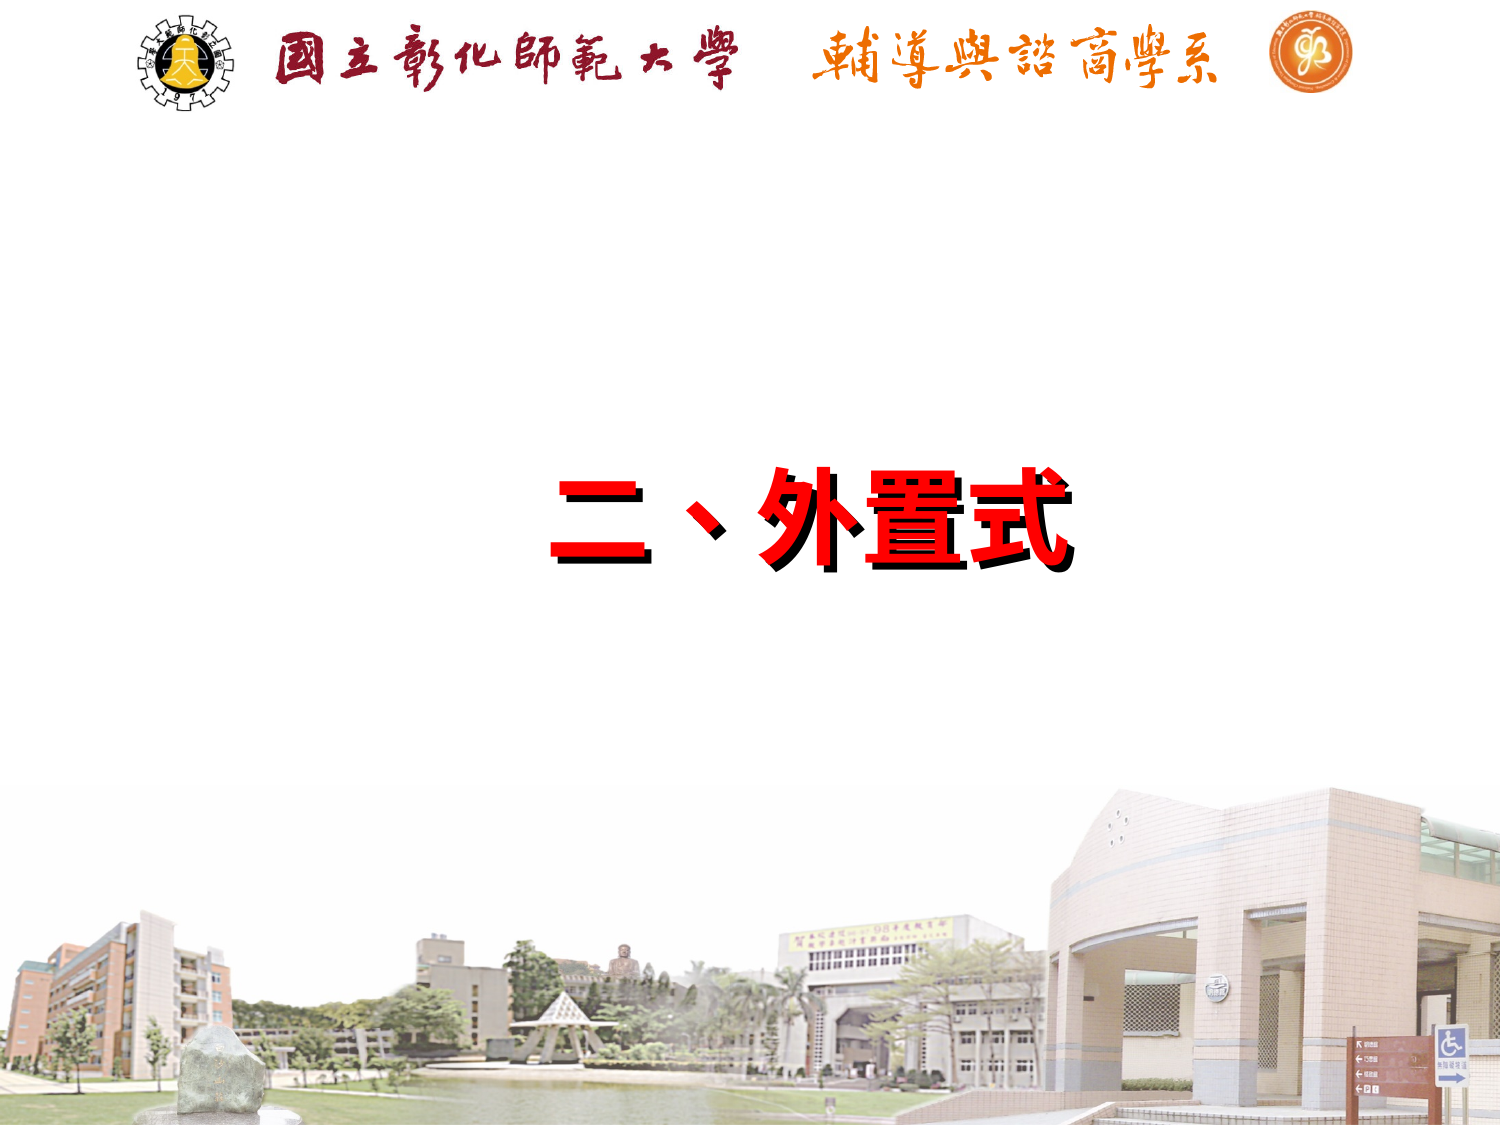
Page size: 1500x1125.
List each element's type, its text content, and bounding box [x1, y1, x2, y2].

list 二、外置式 [70, 444, 1500, 586]
